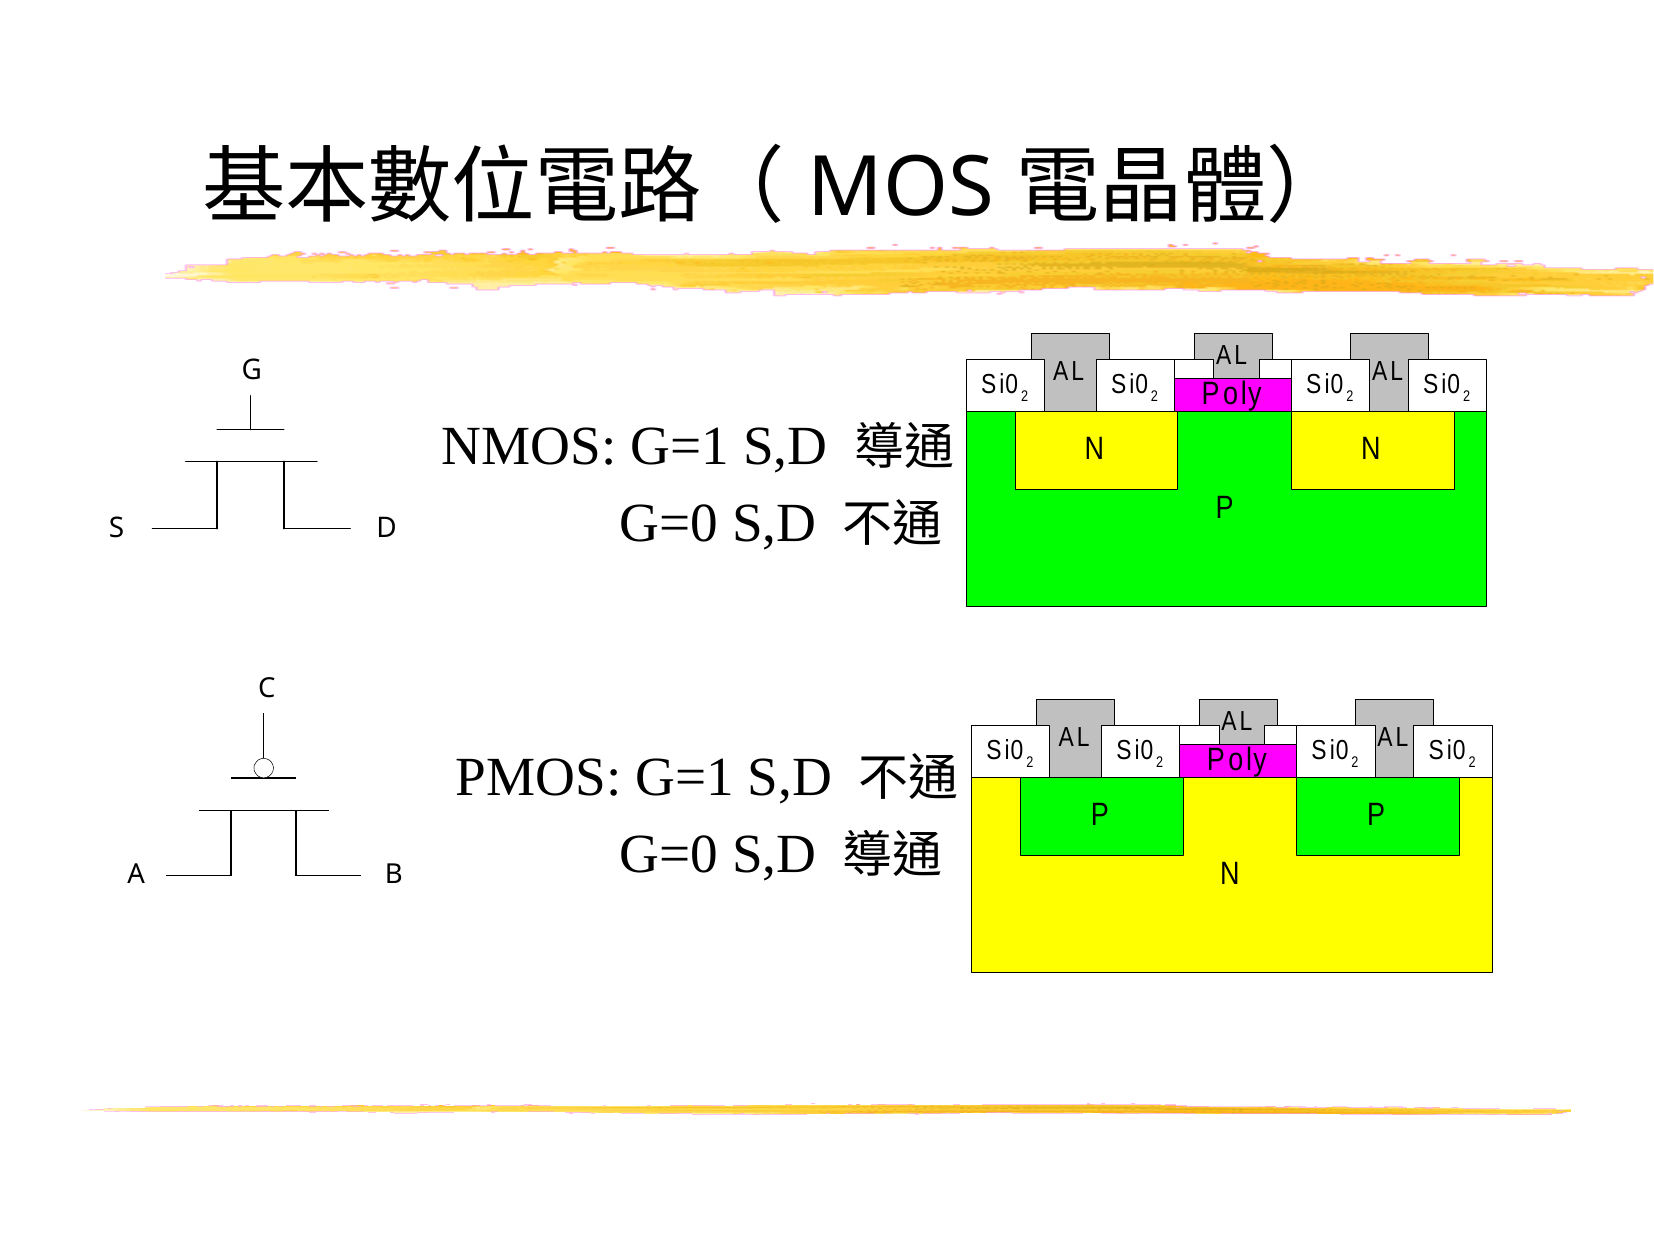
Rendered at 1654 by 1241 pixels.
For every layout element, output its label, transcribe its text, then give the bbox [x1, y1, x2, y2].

picture [82, 1102, 1571, 1117]
text_box NMOS: G=1 S,D 導通 G=0 S,D 不通 [427, 399, 965, 549]
picture [165, 237, 1654, 308]
title 基本數位電路（MOS電晶體） [73, 25, 1479, 249]
text_box PMOS: G=1 S,D 不通 G=0 S,D 導通 [440, 730, 970, 880]
chart [82, 344, 420, 556]
chart [965, 331, 1488, 608]
chart [970, 697, 1494, 974]
picture [104, 663, 427, 902]
